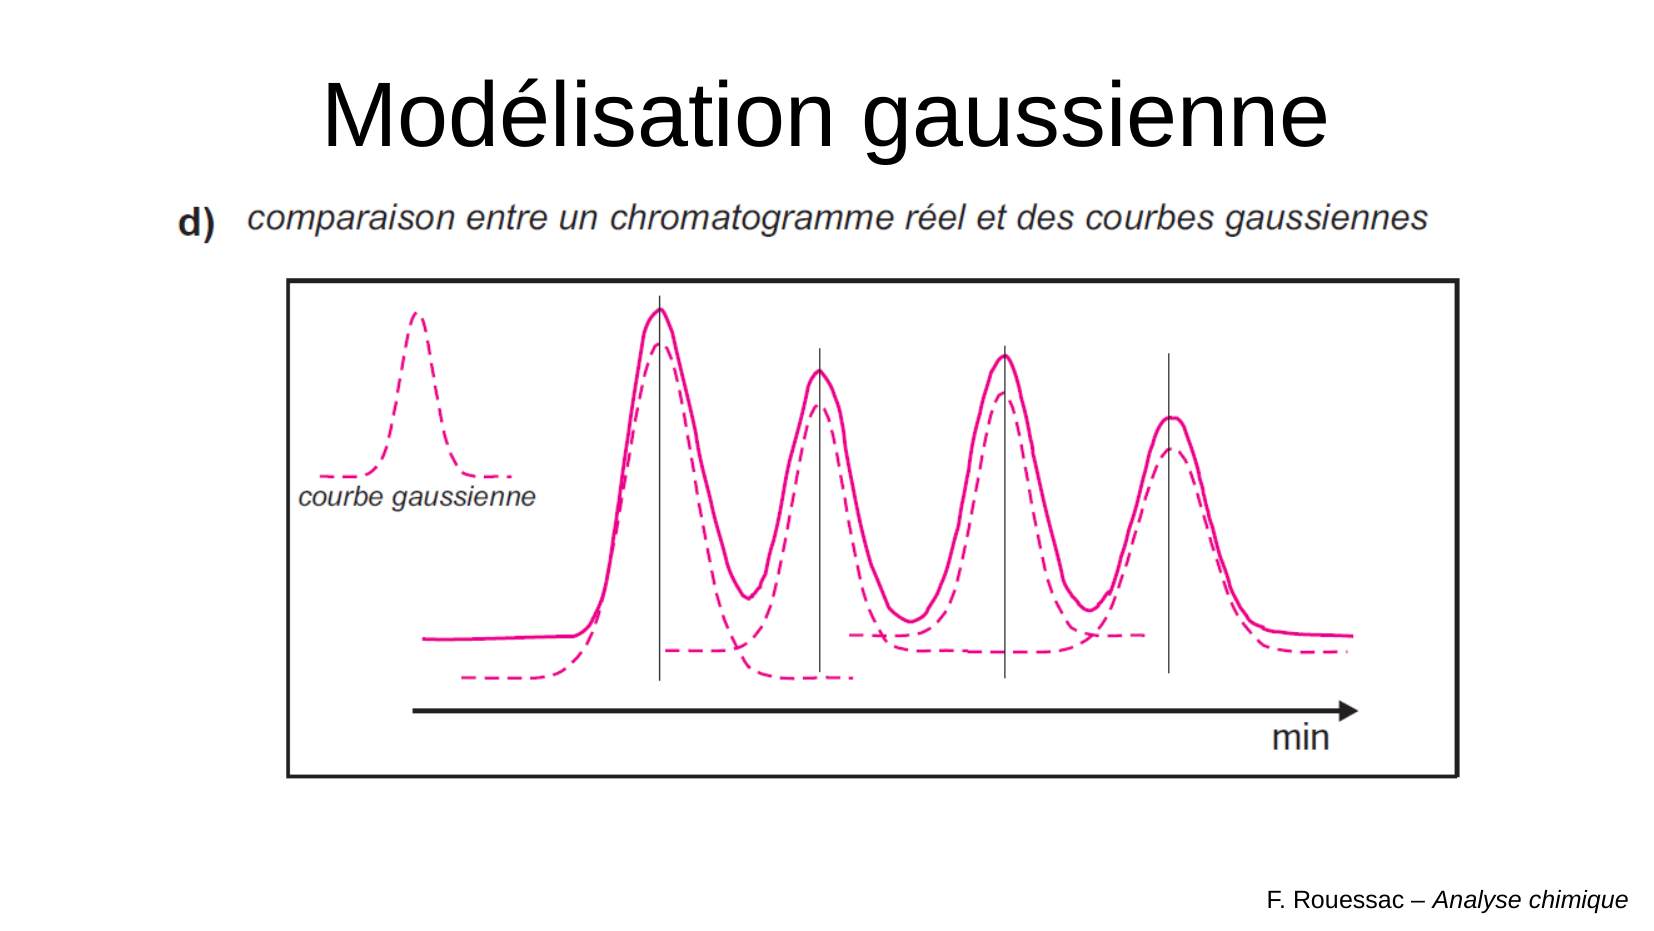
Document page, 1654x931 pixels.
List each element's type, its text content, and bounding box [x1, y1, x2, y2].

text_box F. Rouessac – Analyse chimique [1251, 878, 1654, 922]
picture [165, 192, 1491, 807]
title Modélisation gaussienne [82, 37, 1571, 193]
